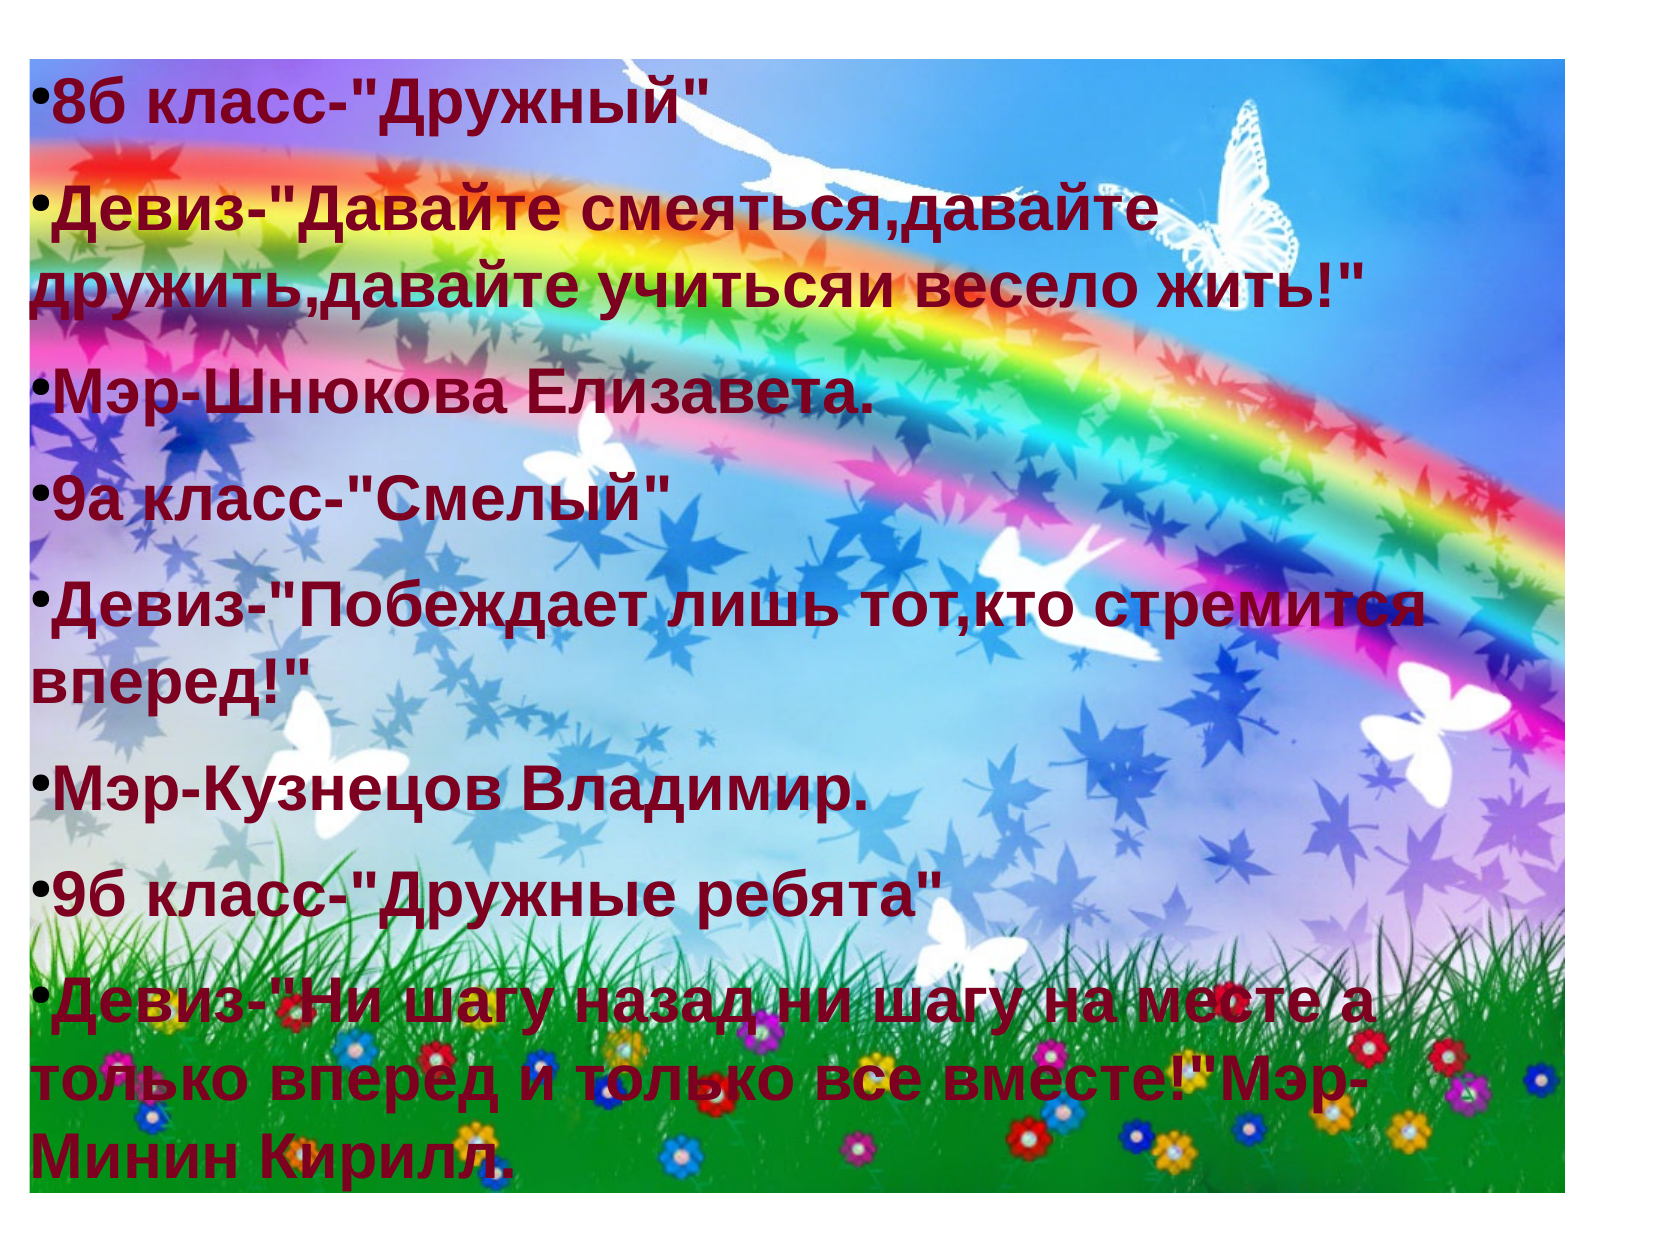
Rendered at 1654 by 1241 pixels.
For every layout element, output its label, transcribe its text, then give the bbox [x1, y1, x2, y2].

list 8б класс-"Дружный" Девиз-"Давайте смеяться,давайте дружить,давайте учитьсяи весело жить!" Мэр-Шнюкова Елизавета. 9а класс-"Смелый" Девиз-"Побеждает лишь тот,кто стремится вперед!" Мэр-Кузнецов Владимир. 9б класс-"Дружные ребята" Девиз-"Ни шагу назад ни шагу на месте а только вперед и только все вместе!"Мэр-Минин Кирилл. [29, 59, 1565, 1193]
